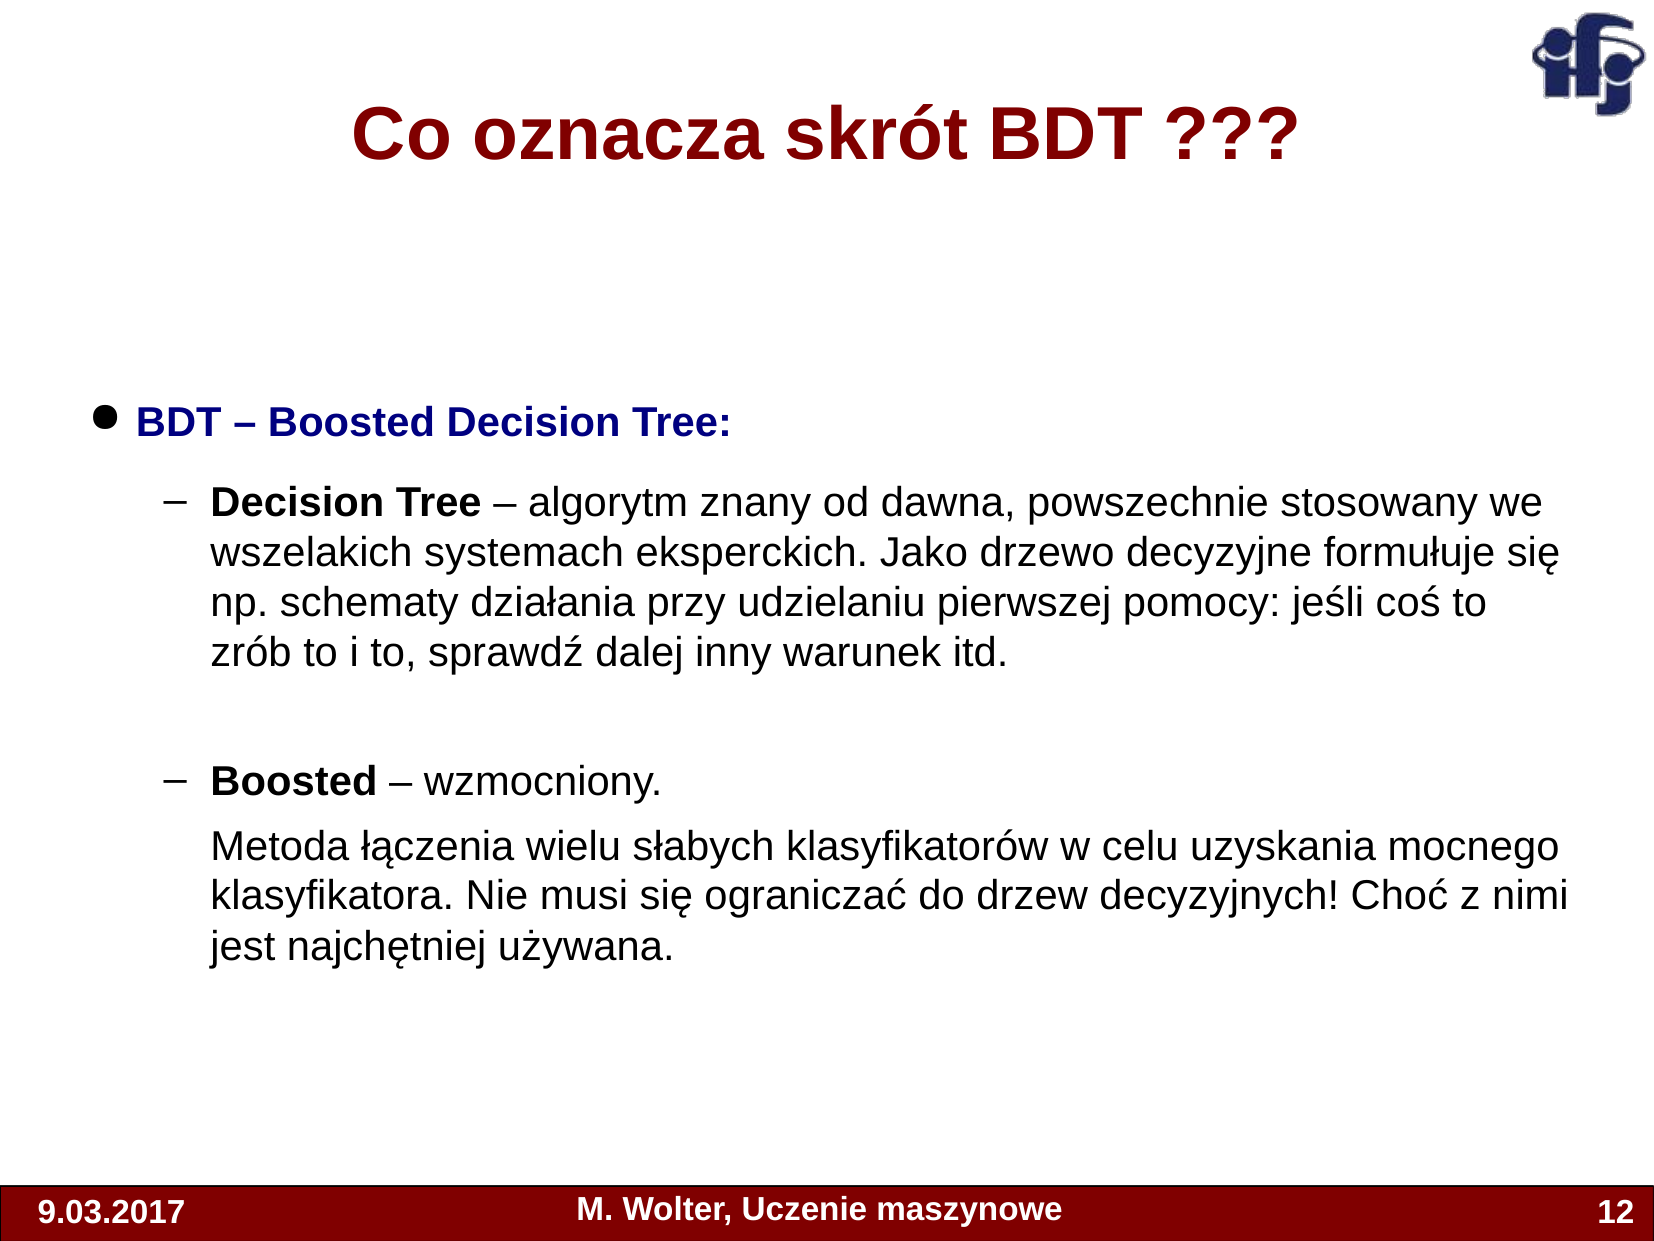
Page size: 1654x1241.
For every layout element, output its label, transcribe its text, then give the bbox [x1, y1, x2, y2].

title Co oznacza skrót BDT ??? [82, 25, 1571, 233]
list BDT – Boosted Decision Tree: Decision Tree – algorytm znany od dawna, powszechnie stosowany we wszelakich systemach eksperckich. Jako drzewo decyzyjne formułuje się np. schematy działania przy udzielaniu pierwszej pomocy: jeśli coś to zrób to i to, sprawdź dalej inny warunek itd. Boosted – wzmocniony. Metoda łączenia wielu słabych klasyfikatorów w celu uzyskania mocnego klasyfikatora. Nie musi się ograniczać do drzew decyzyjnych! Choć z nimi jest najchętniej używana. [88, 236, 1577, 1152]
picture [1525, 0, 1654, 129]
